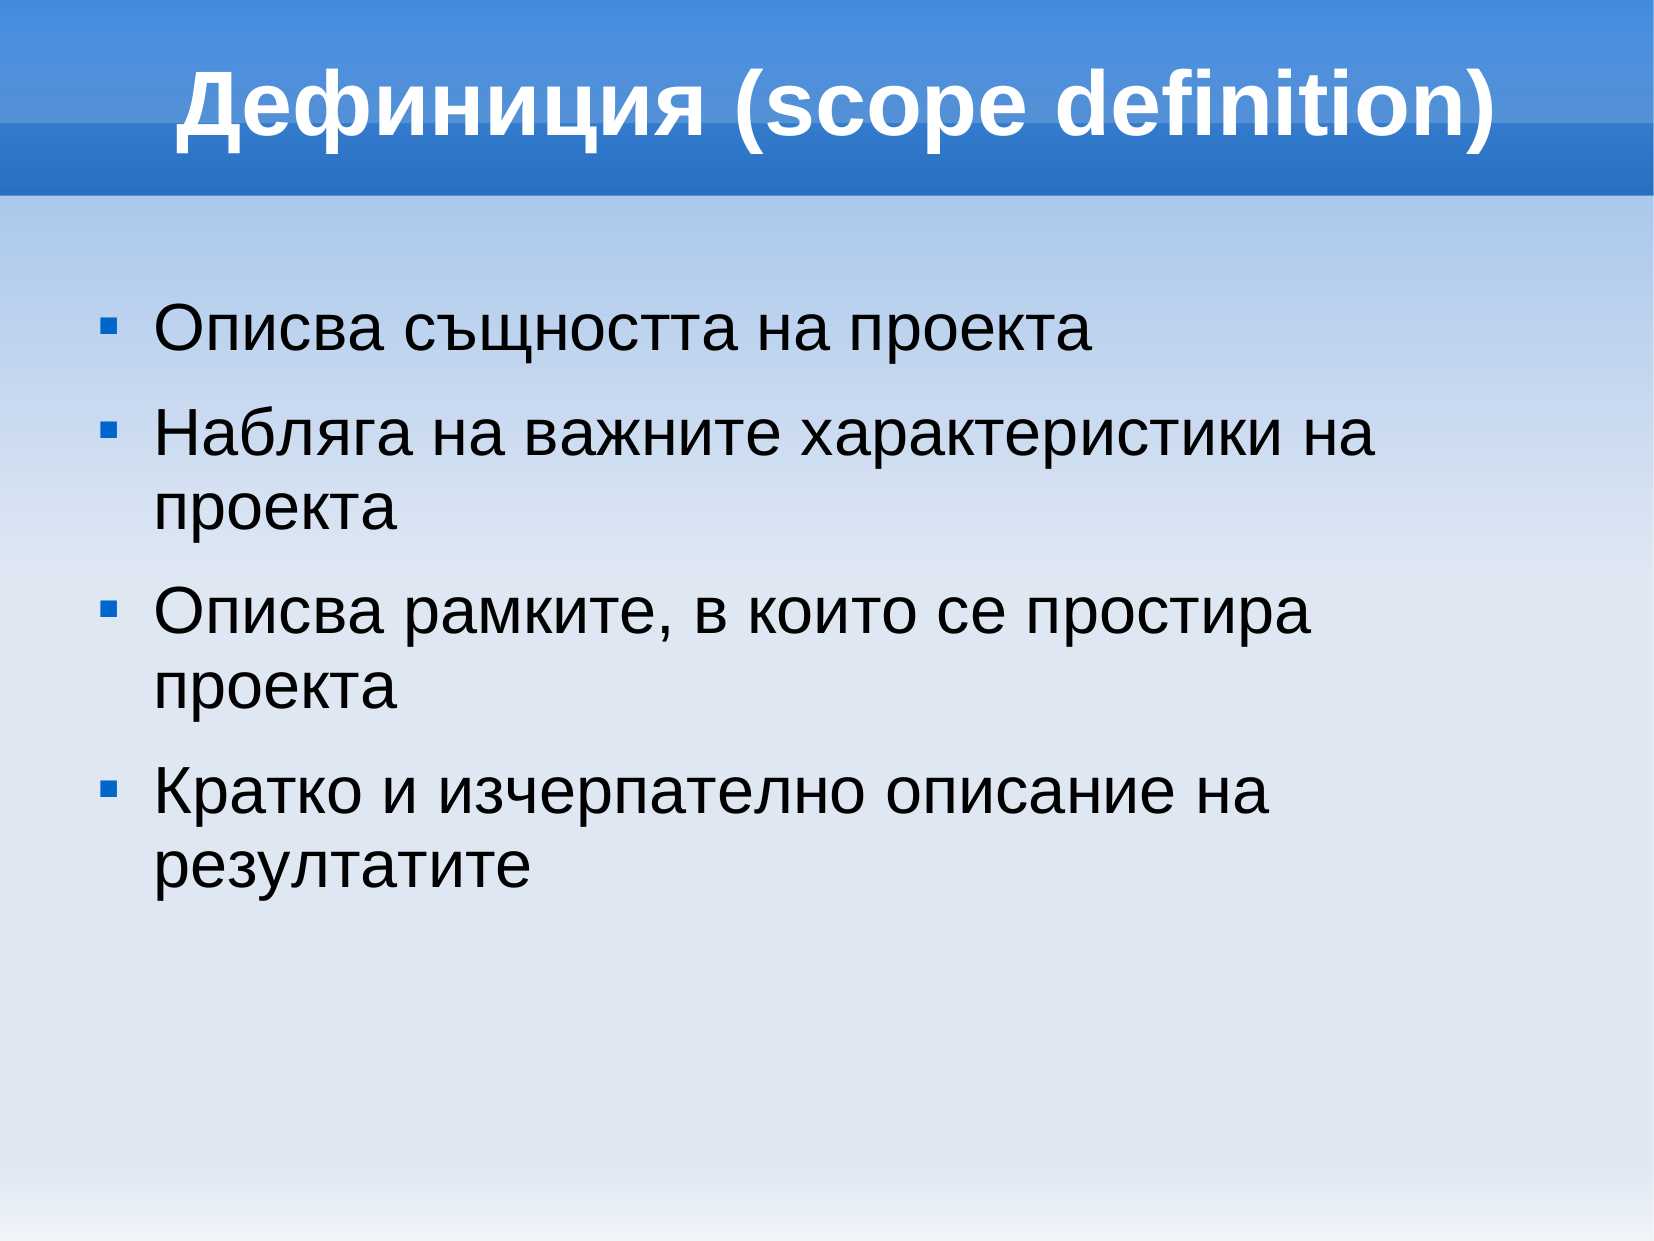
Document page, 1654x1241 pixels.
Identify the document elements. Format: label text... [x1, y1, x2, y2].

list Описва същността на проекта Набляга на важните характеристики на проекта Описва рамките, в които се простира проекта Кратко и изчерпателно описание на резултатите [82, 290, 1571, 1109]
picture [0, 0, 1654, 1241]
title Дефиниция (scope definition) [76, 0, 1565, 208]
